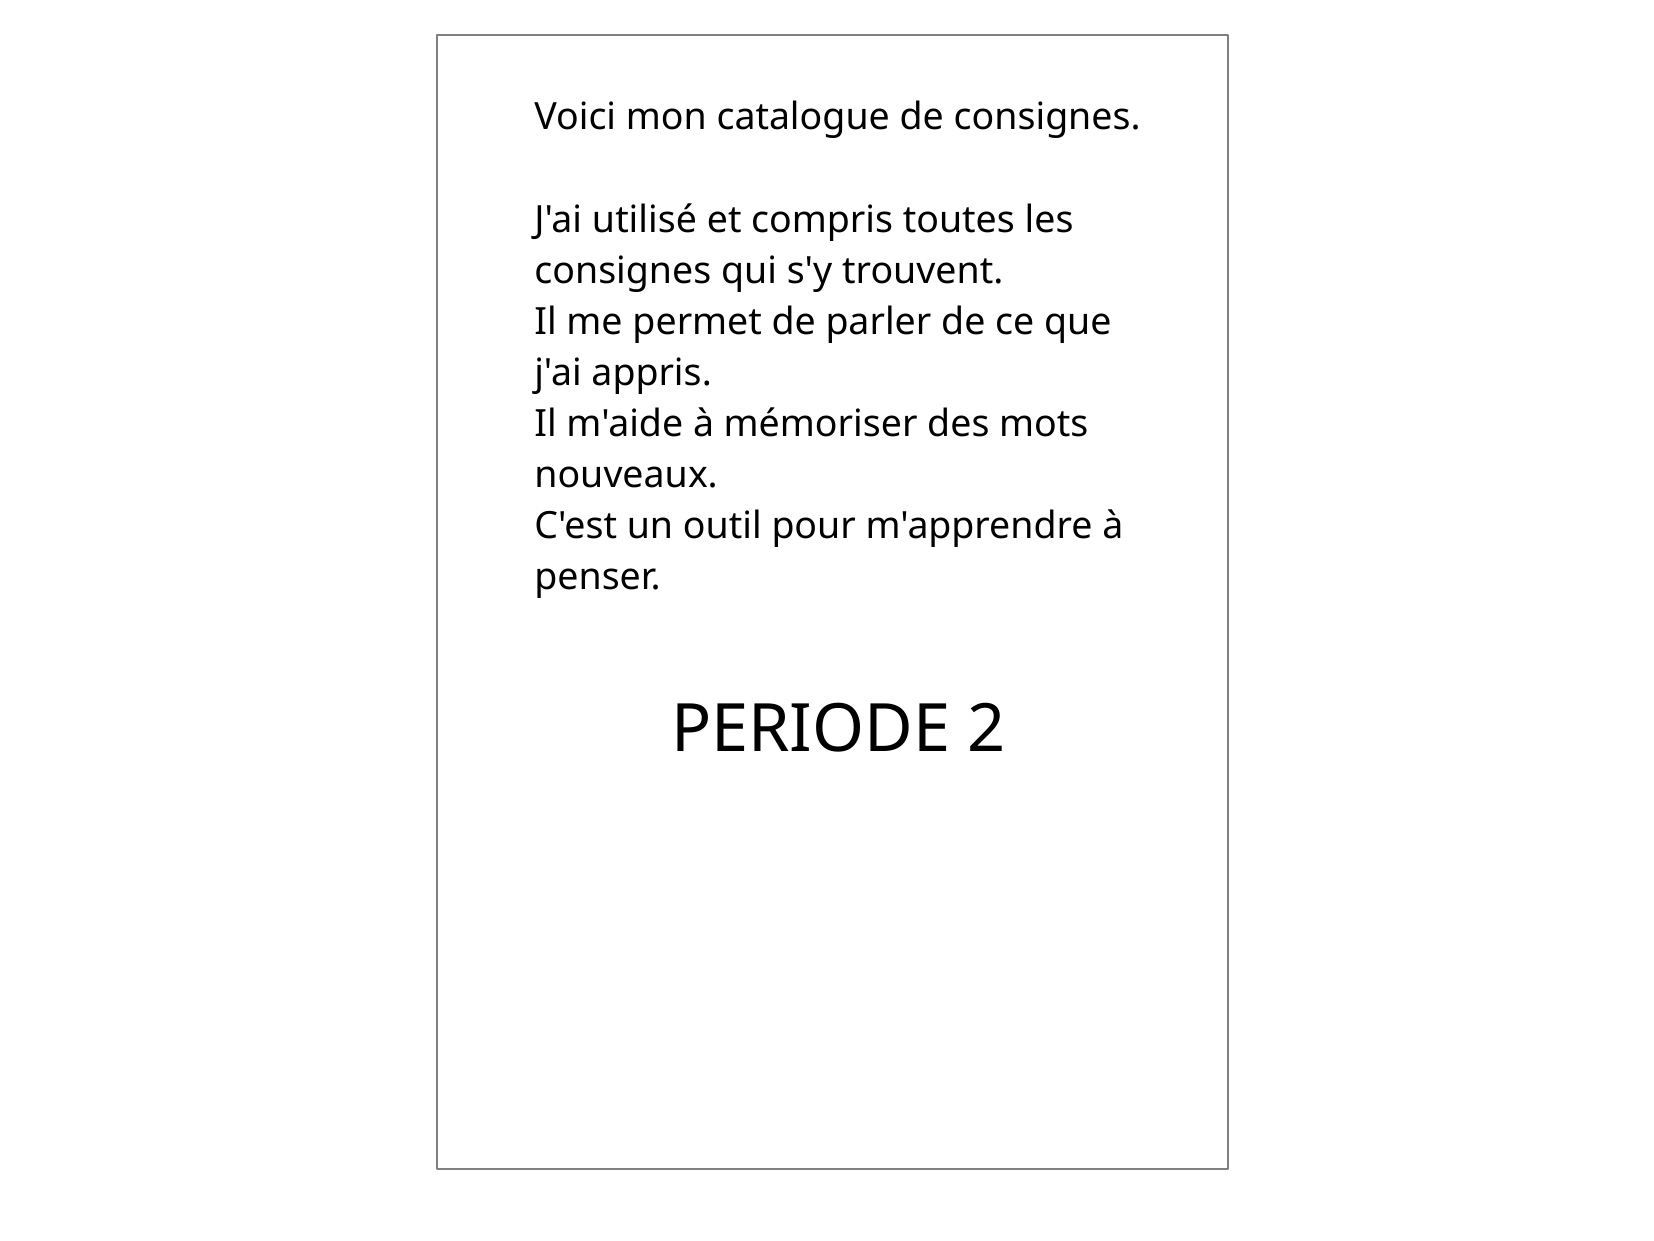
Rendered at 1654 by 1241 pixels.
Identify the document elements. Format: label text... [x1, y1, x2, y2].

text_box PERIODE 2 [543, 673, 1134, 755]
text_box Voici mon catalogue de consignes. J'ai utilisé et compris toutes les consignes qui s'y trouvent. Il me permet de parler de ce que j'ai appris. Il m'aide à mémoriser des mots nouveaux. C'est un outil pour m'apprendre à penser. [519, 82, 1170, 508]
text_box [437, 35, 1229, 1170]
